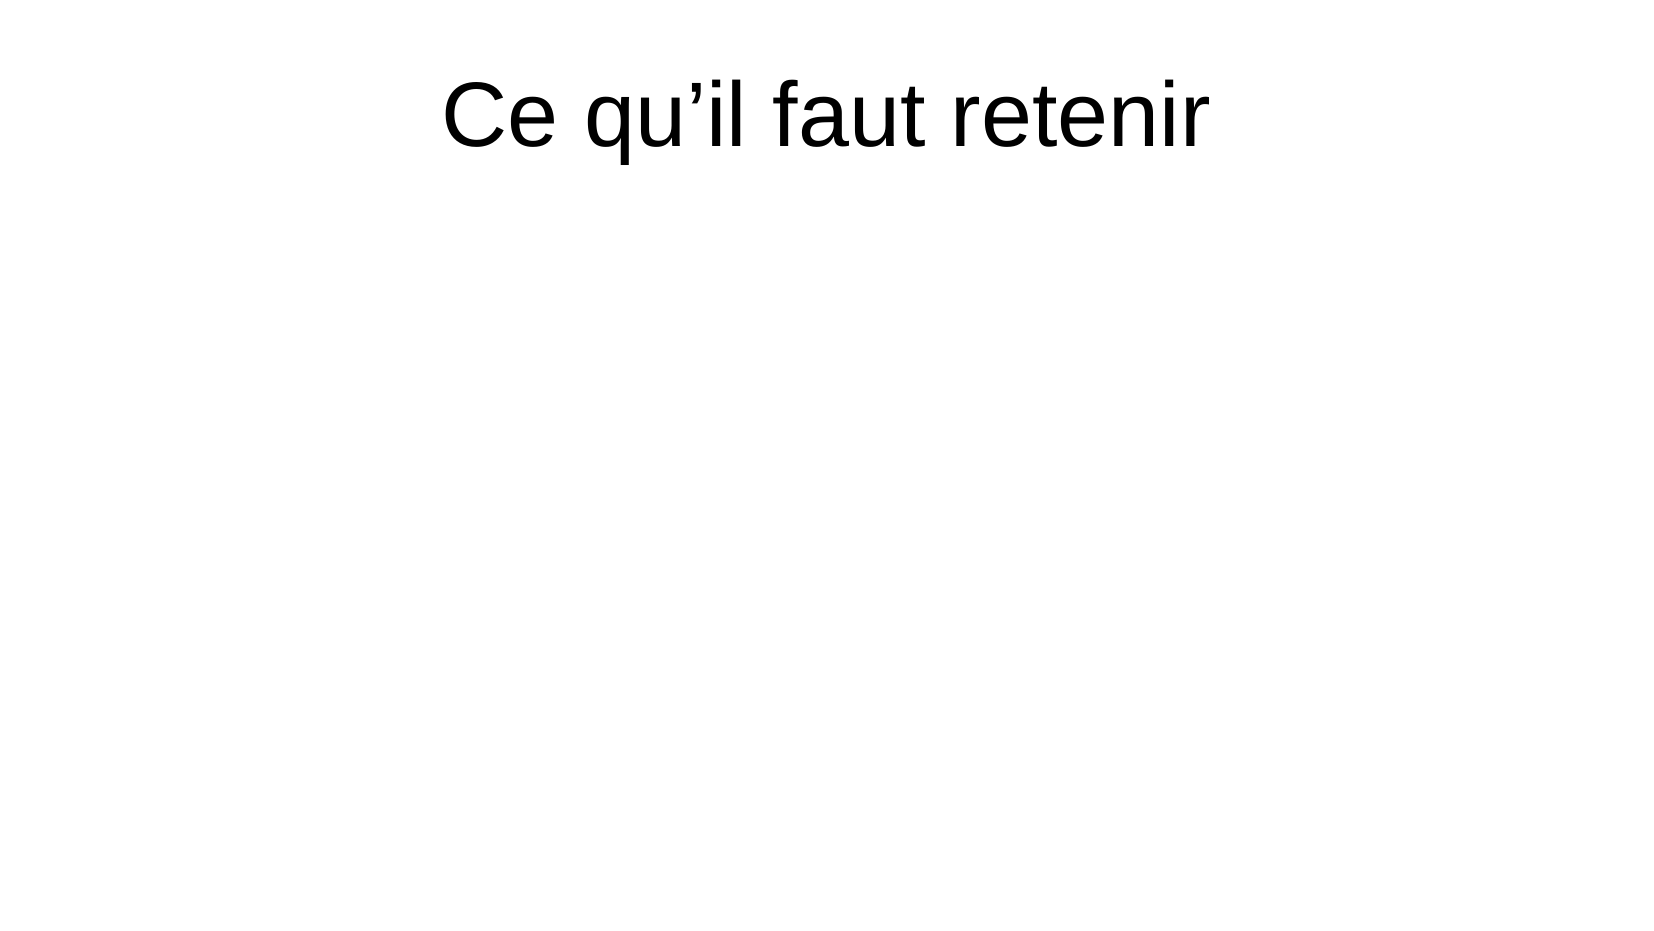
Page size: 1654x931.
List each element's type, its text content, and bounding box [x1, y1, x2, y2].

title Ce qu’il faut retenir [82, 37, 1571, 193]
